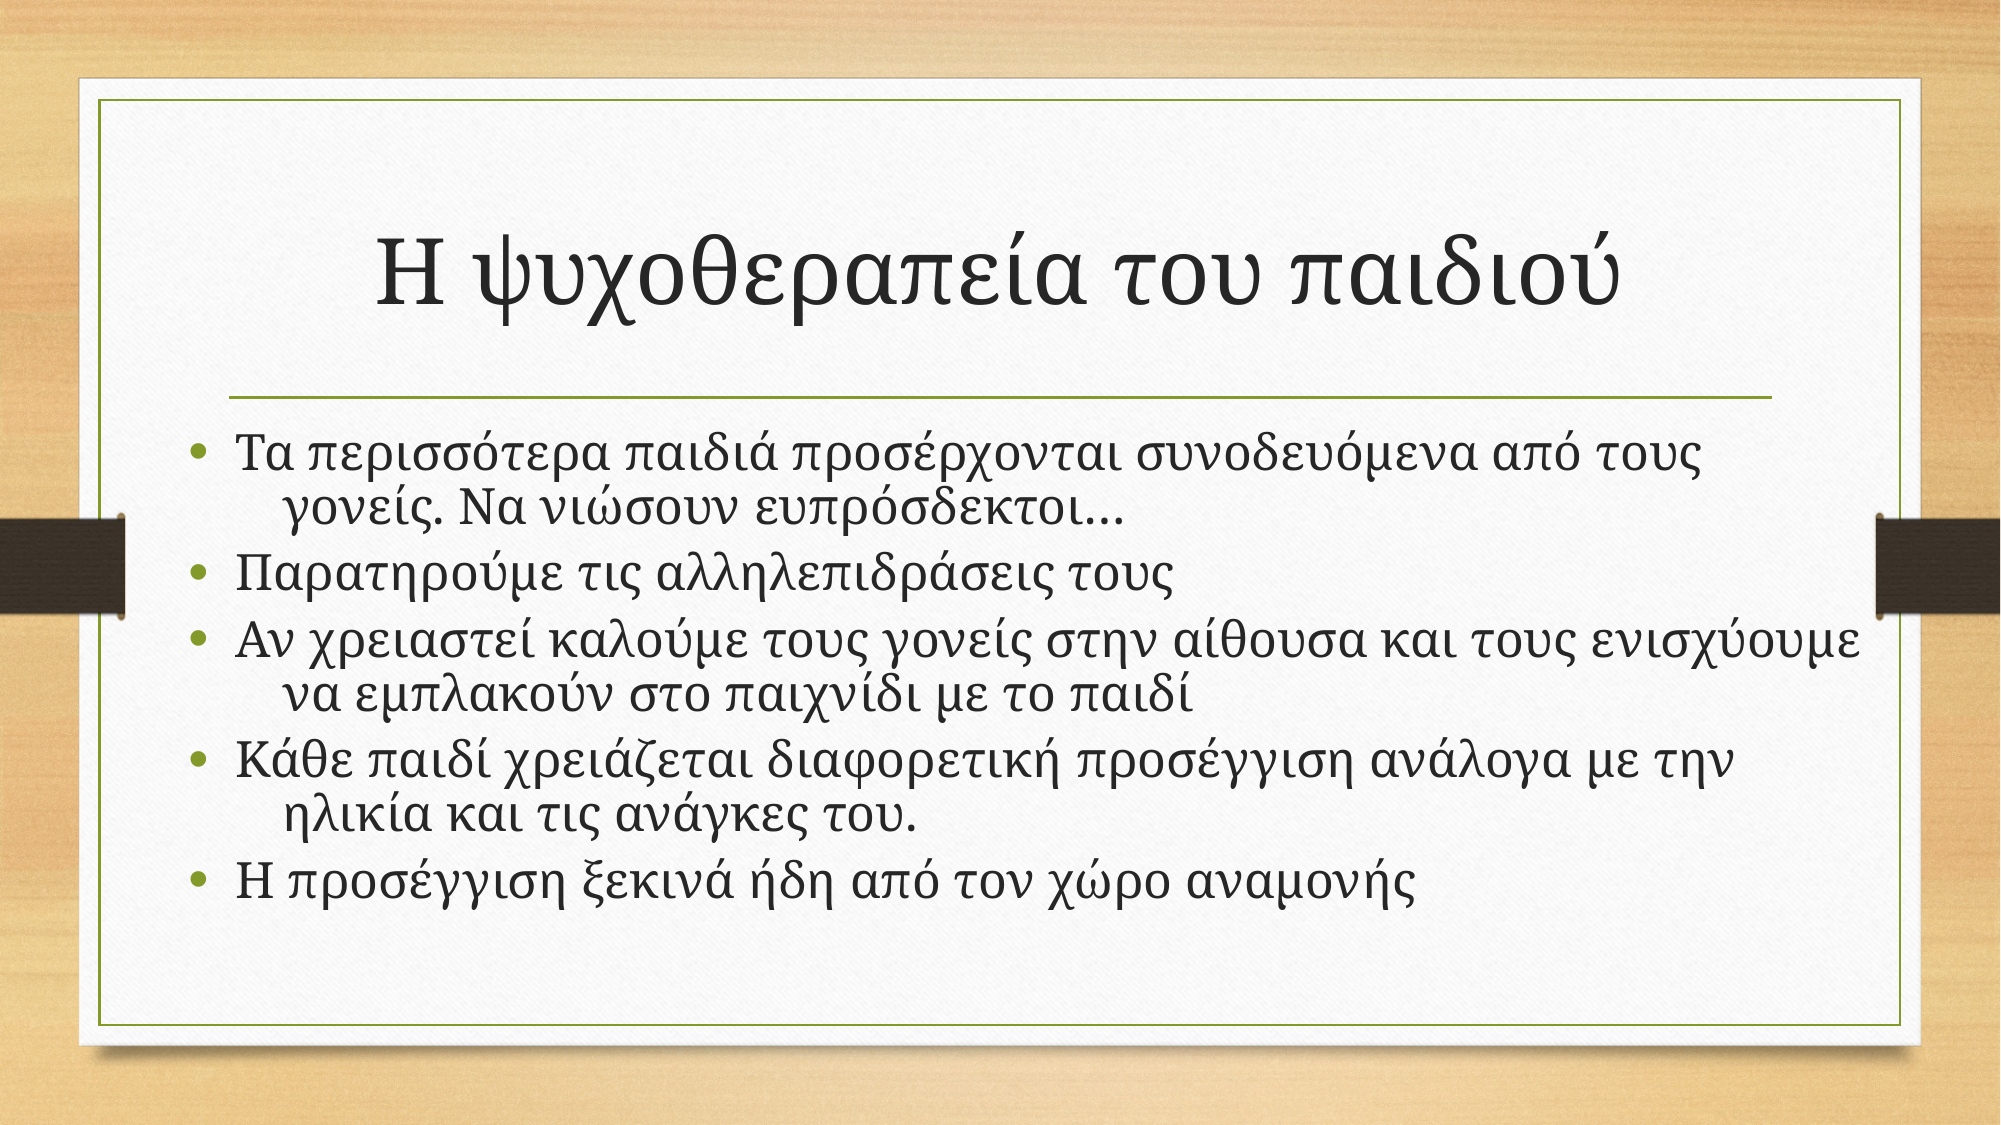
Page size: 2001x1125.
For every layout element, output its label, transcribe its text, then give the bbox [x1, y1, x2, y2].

title Η ψυχοθεραπεία του παιδιού [212, 161, 1788, 376]
list Τα περισσότερα παιδιά προσέρχονται συνοδευόμενα από τους γονείς. Να νιώσουν ευπρόσδεκτοι… Παρατηρούμε τις αλληλεπιδράσεις τους Αν χρειαστεί καλούμε τους γονείς στην αίθουσα και τους ενισχύουμε να εμπλακούν στο παιχνίδι με το παιδί Κάθε παιδί χρειάζεται διαφορετική προσέγγιση ανάλογα με την ηλικία και τις ανάγκες του. Η προσέγγιση ξεκινά ήδη από τον χώρο αναμονής [173, 419, 1881, 989]
